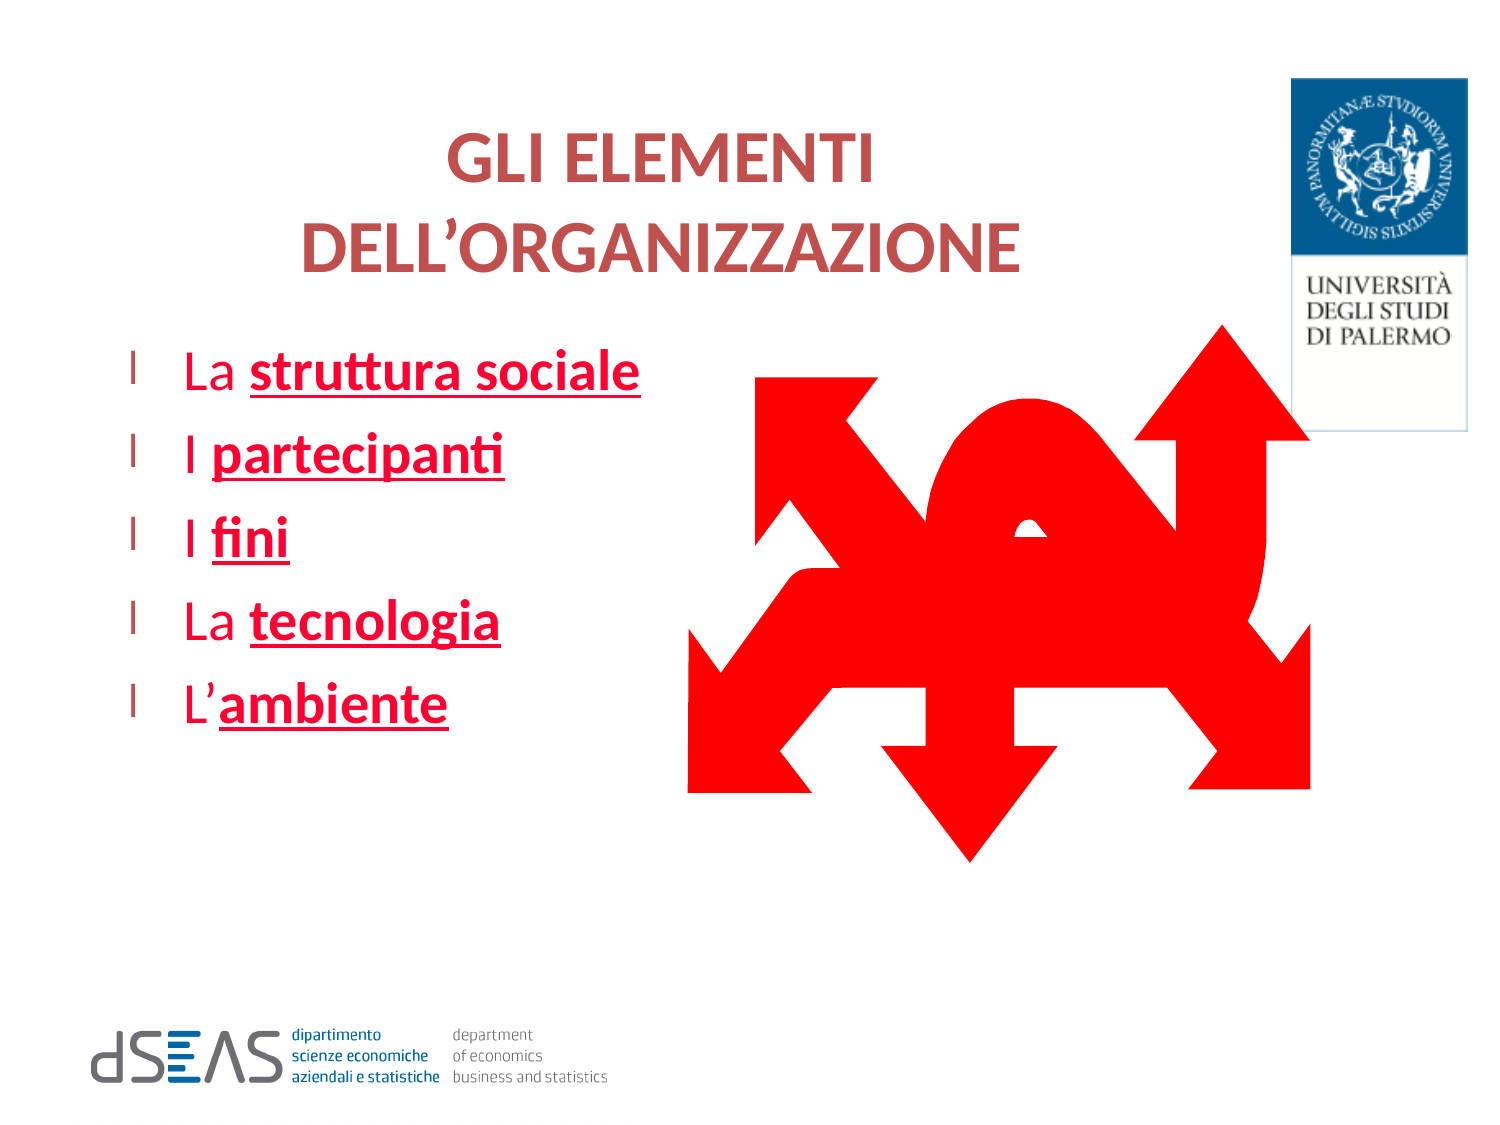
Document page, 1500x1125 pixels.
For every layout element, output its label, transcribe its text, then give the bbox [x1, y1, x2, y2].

title GLI ELEMENTI DELL’ORGANIZZAZIONE [112, 99, 1211, 288]
text_box La struttura sociale I partecipanti I fini La tecnologia L’ambiente [112, 324, 738, 1000]
picture [687, 78, 1468, 863]
picture [75, 963, 628, 1125]
